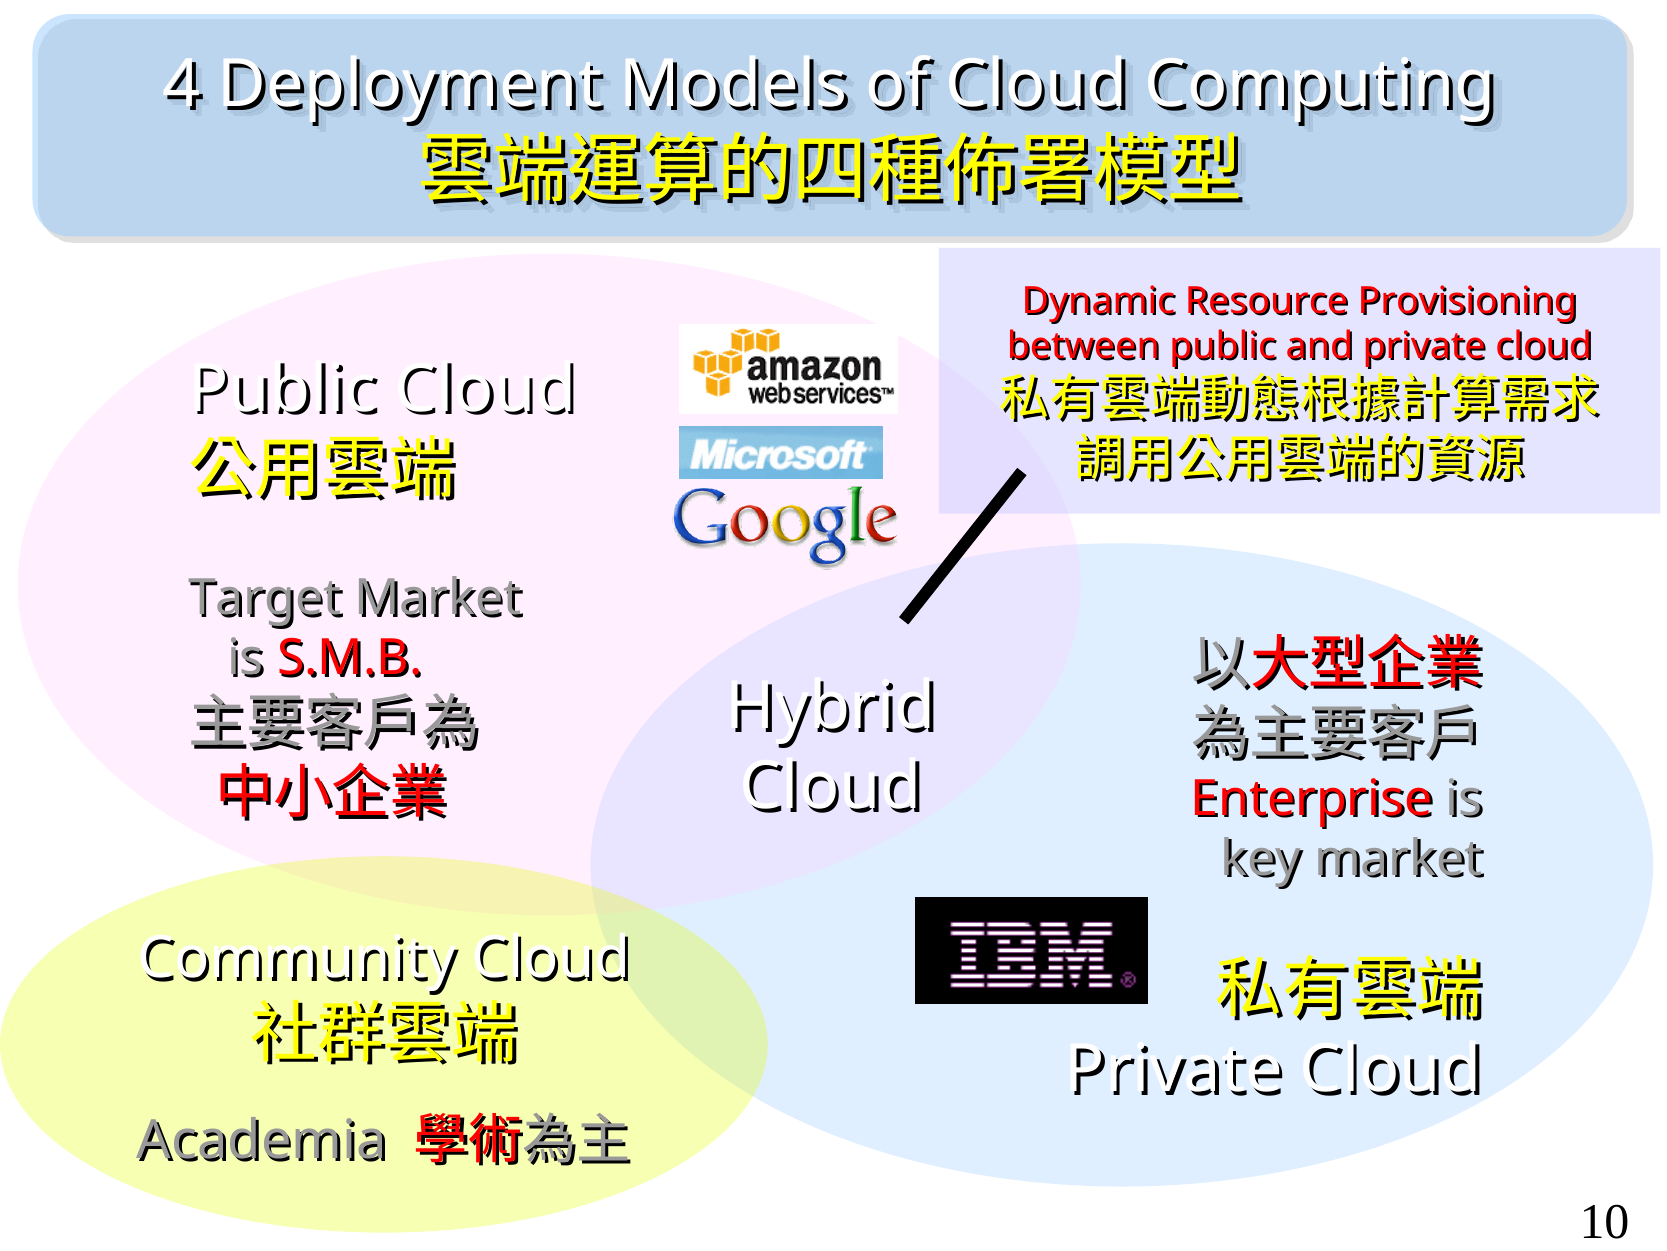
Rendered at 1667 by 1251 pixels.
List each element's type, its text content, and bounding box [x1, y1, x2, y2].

picture [667, 484, 904, 571]
text_box Dynamic Resource Provisioning between public and private cloud 私有雲端動態根據計算需求 調用公用雲端的資源 [938, 247, 1661, 514]
picture [915, 897, 1149, 1005]
picture [679, 324, 898, 414]
picture [679, 426, 883, 479]
text_box 4 Deployment Models of Cloud Computing 雲端運算的四種佈署模型 [32, 14, 1628, 237]
text_box Public Cloud 公用雲端 Target Market is S.M.B. 主要客戶為 中小企業 [17, 253, 1081, 909]
text_box Hybrid Cloud [569, 654, 1093, 830]
text_box Community Cloud 社群雲端 Academia 學術為主 [0, 856, 768, 1233]
text_box 以大型企業 為主要客戶 Enterprise is key market 私有雲端 Private Cloud [653, 543, 1654, 1187]
